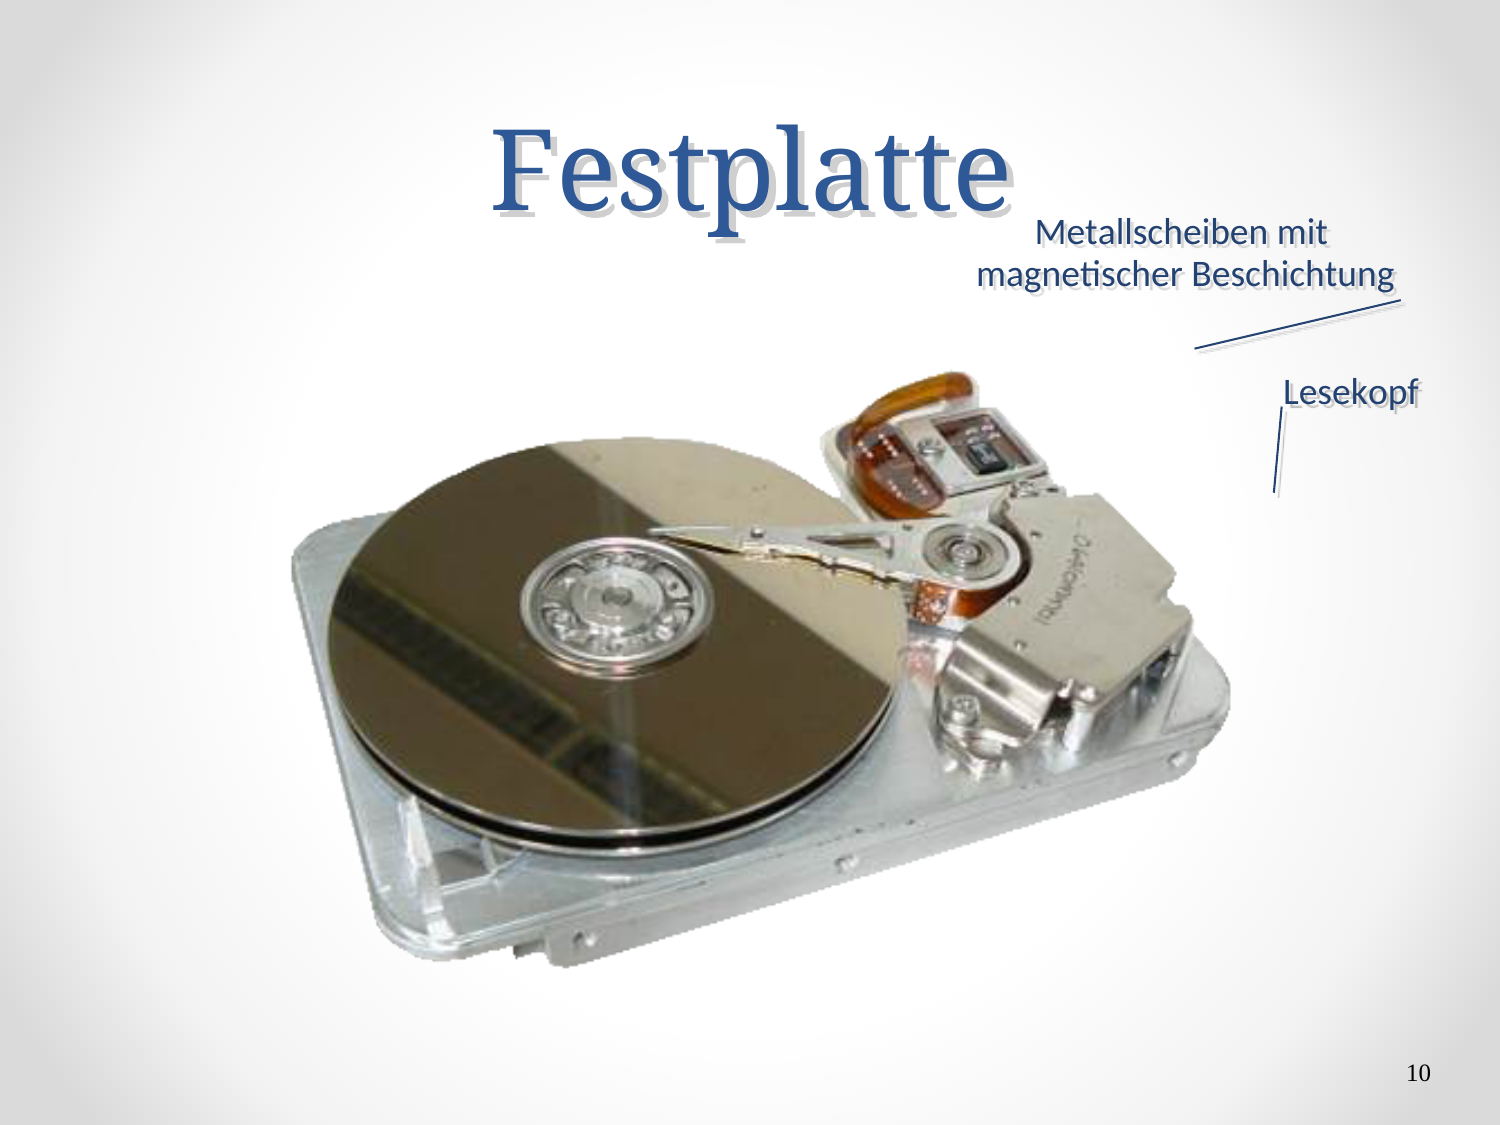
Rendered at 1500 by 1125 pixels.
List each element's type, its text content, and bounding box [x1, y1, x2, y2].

text_box Lesekopf [1251, 359, 1452, 493]
title Festplatte [76, 104, 1427, 242]
picture [0, 0, 1500, 1125]
text_box <Foliennummer> [1401, 1042, 1494, 1103]
text_box Metallscheiben mit magnetischer Beschichtung [951, 196, 1420, 349]
